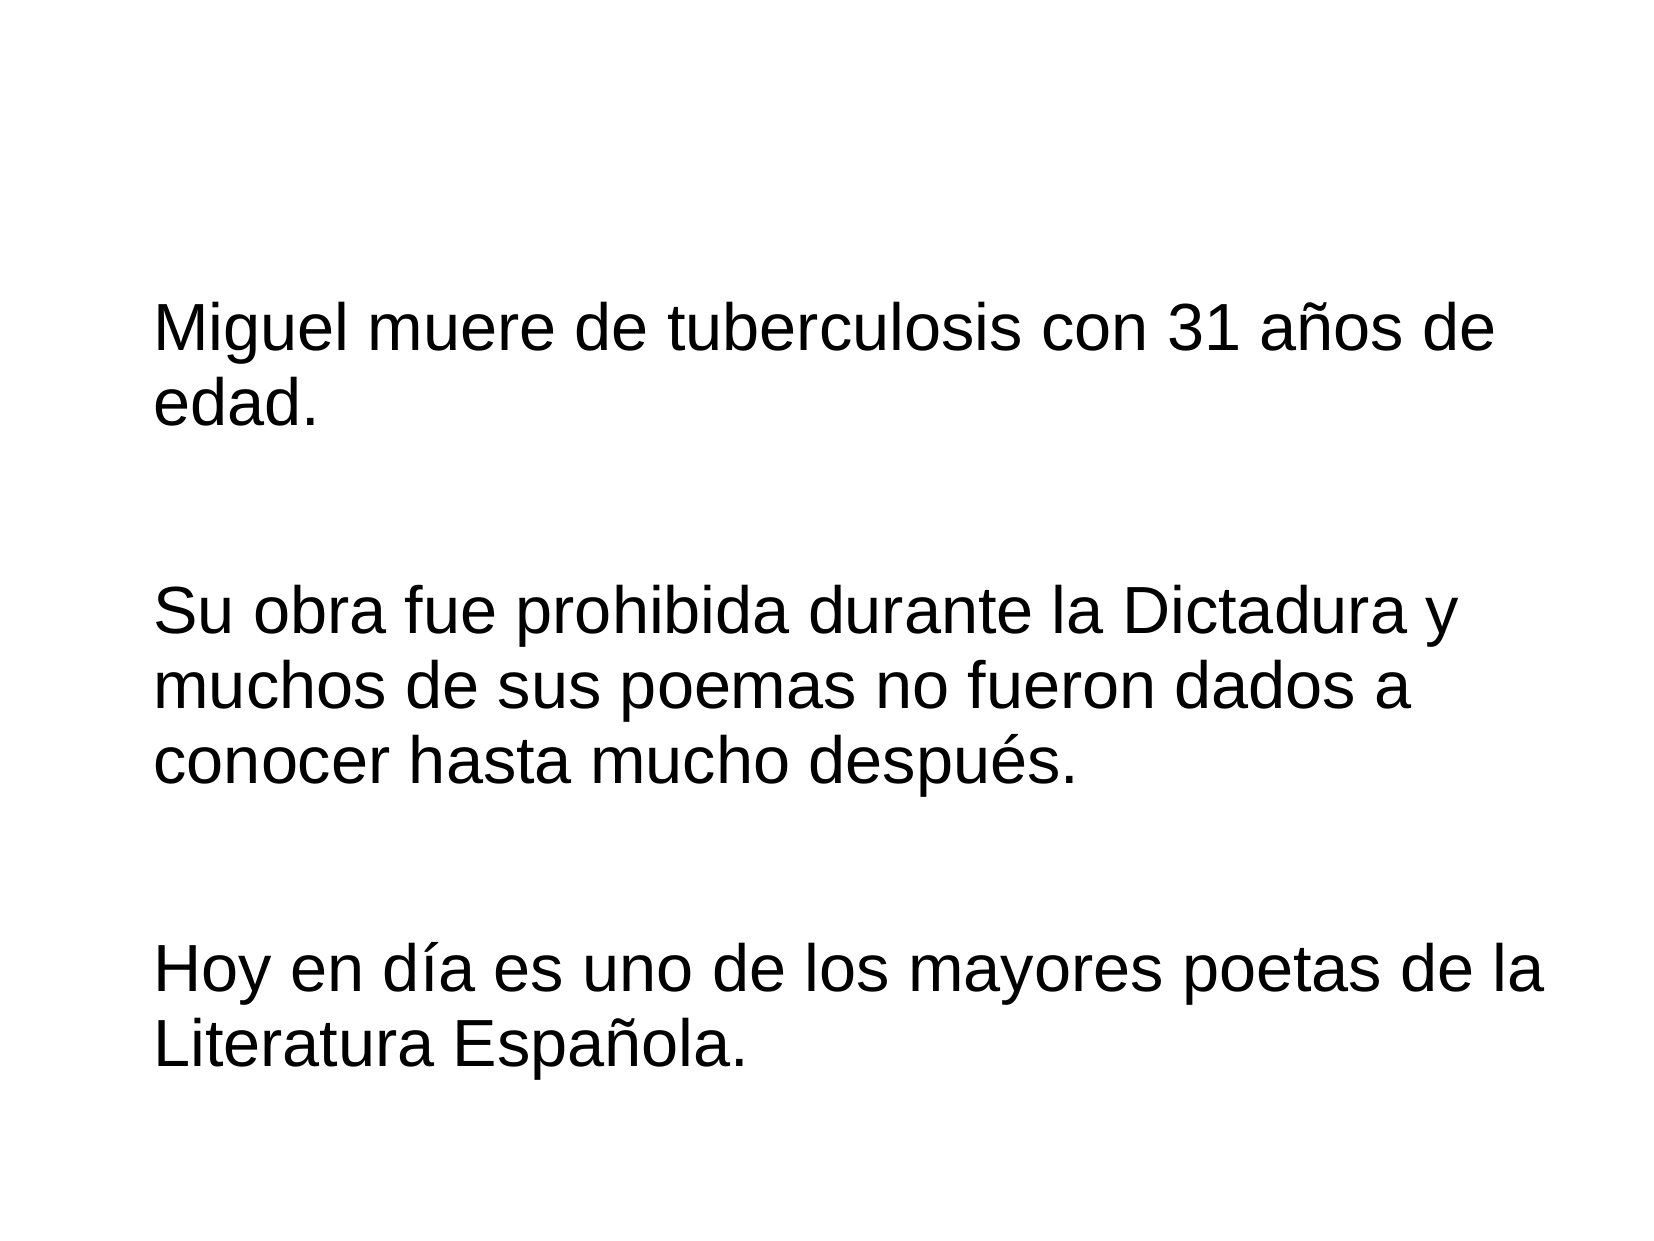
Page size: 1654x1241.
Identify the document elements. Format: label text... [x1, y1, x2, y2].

list Miguel muere de tuberculosis con 31 años de edad. Su obra fue prohibida durante la Dictadura y muchos de sus poemas no fueron dados a conocer hasta mucho después. Hoy en día es uno de los mayores poetas de la Literatura Española. [82, 290, 1571, 1241]
